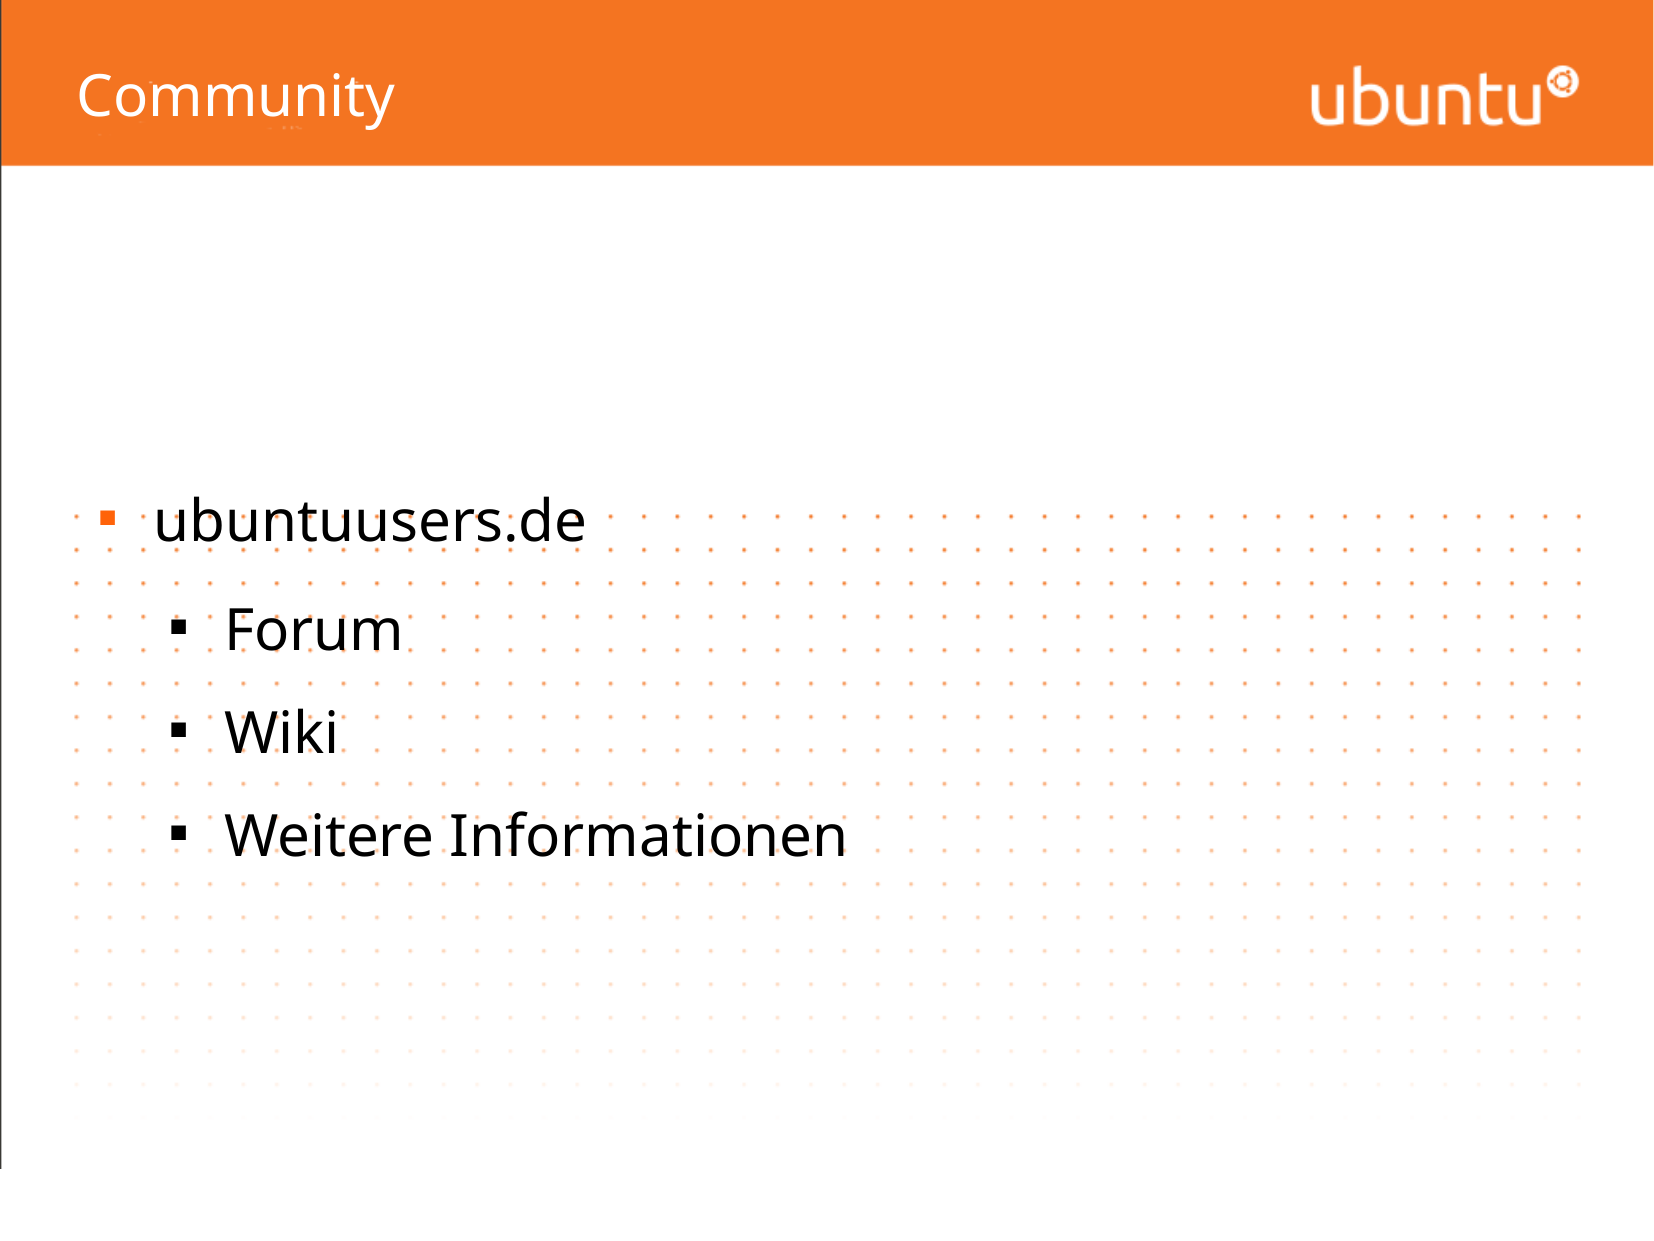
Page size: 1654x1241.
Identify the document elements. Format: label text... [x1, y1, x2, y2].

title Community [76, 29, 1565, 158]
picture [0, 0, 1654, 1169]
list ubuntuusers.de Forum Wiki Weitere Informationen [82, 479, 1462, 1109]
